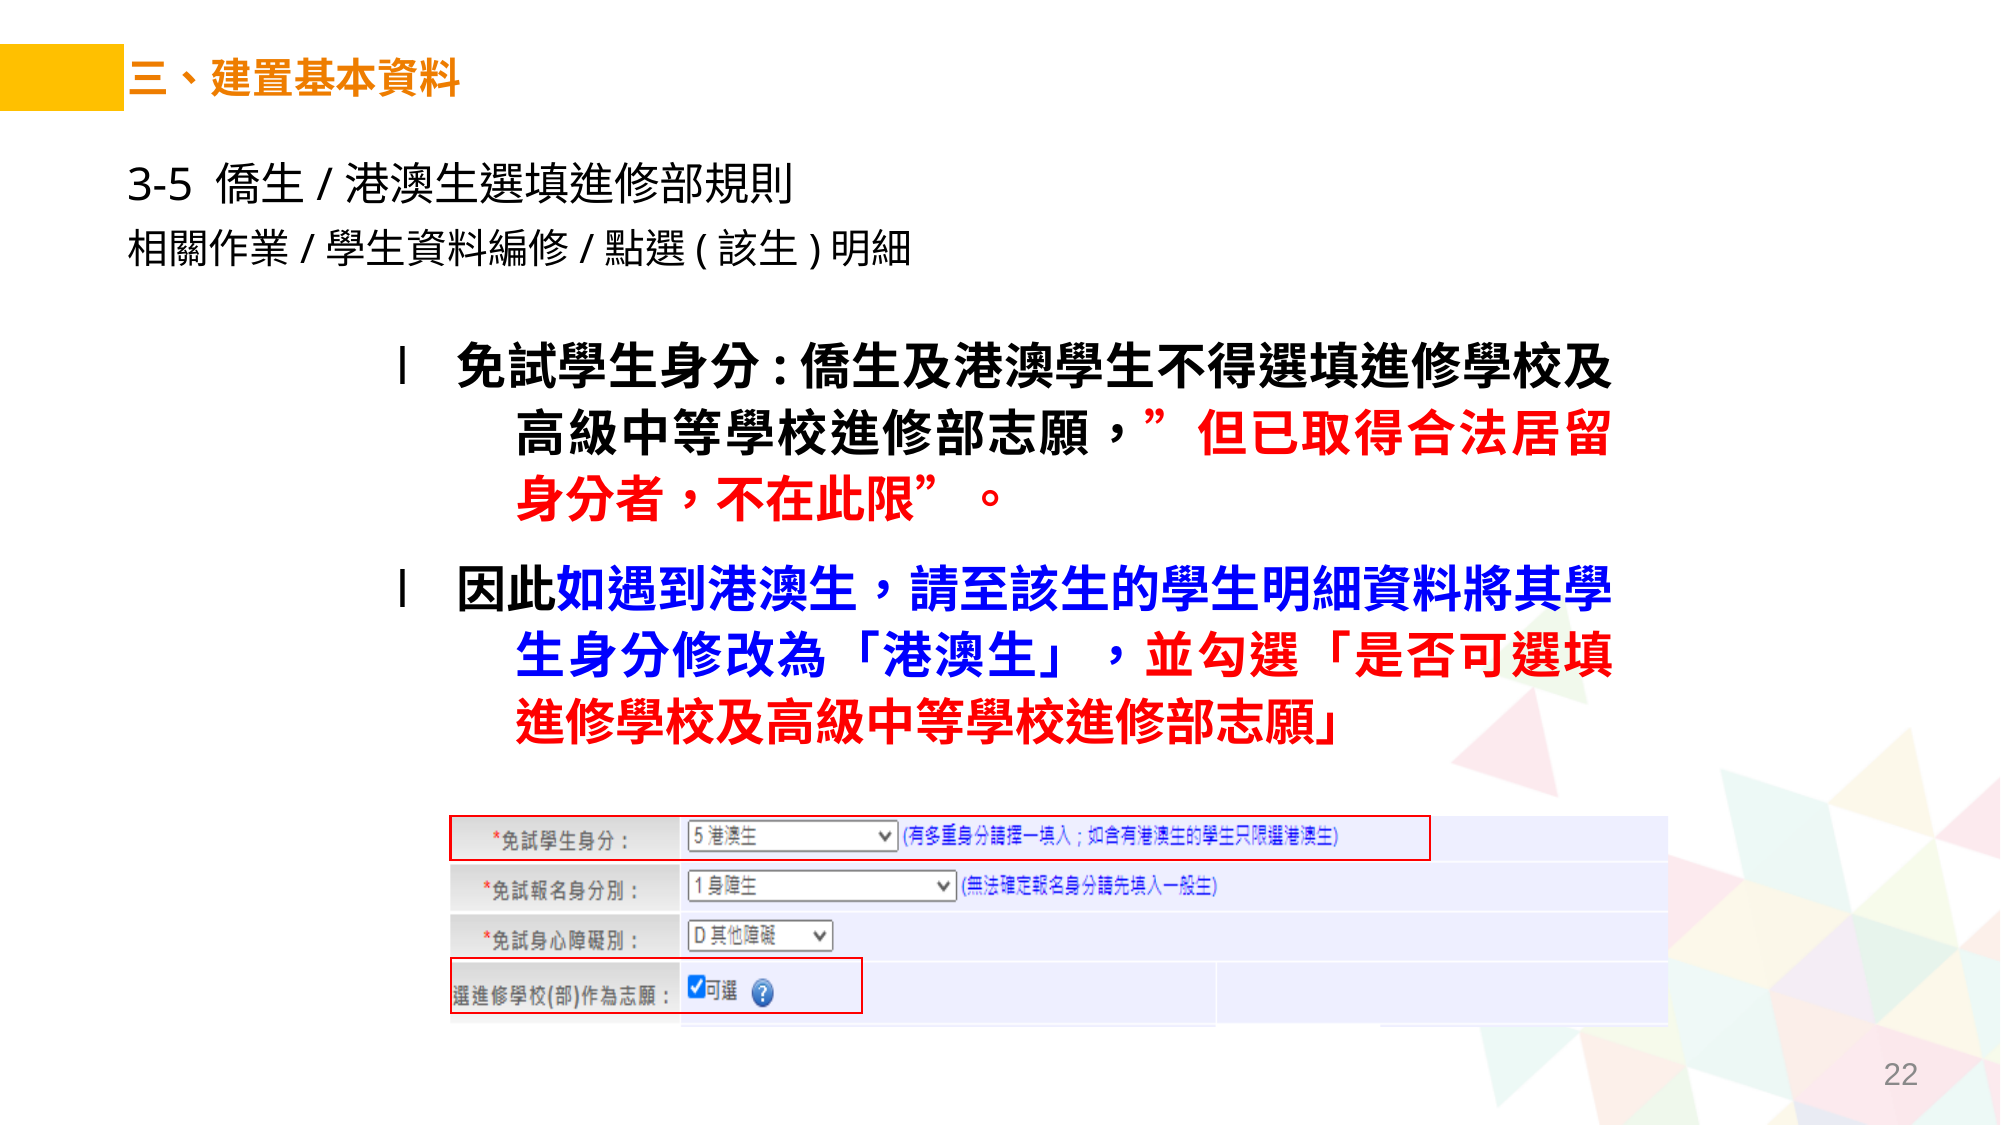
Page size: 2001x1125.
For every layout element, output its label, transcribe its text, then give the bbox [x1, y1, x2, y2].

text_box 免試學生身分:僑生及港澳學生不得選填進修學校及高級中等學校進修部志願，”但已取得合法居留身分者，不在此限”。 因此如遇到港澳生，請至該生的學生明細資料將其學生身分修改為「港澳生」，並勾選「是否可選填進修學校及高級中等學校進修部志願」 [385, 317, 1625, 645]
text_box [0, 44, 124, 111]
picture [452, 959, 861, 1012]
text_box 3-5 僑生/港澳生選填進修部規則 [112, 148, 871, 214]
text_box 三、建置基本資料 [112, 43, 538, 110]
text_box 22 [1868, 1038, 1989, 1125]
picture [450, 816, 1669, 1027]
picture [452, 817, 1429, 859]
text_box 相關作業/學生資料編修/點選(該生)明細 [112, 214, 1108, 280]
